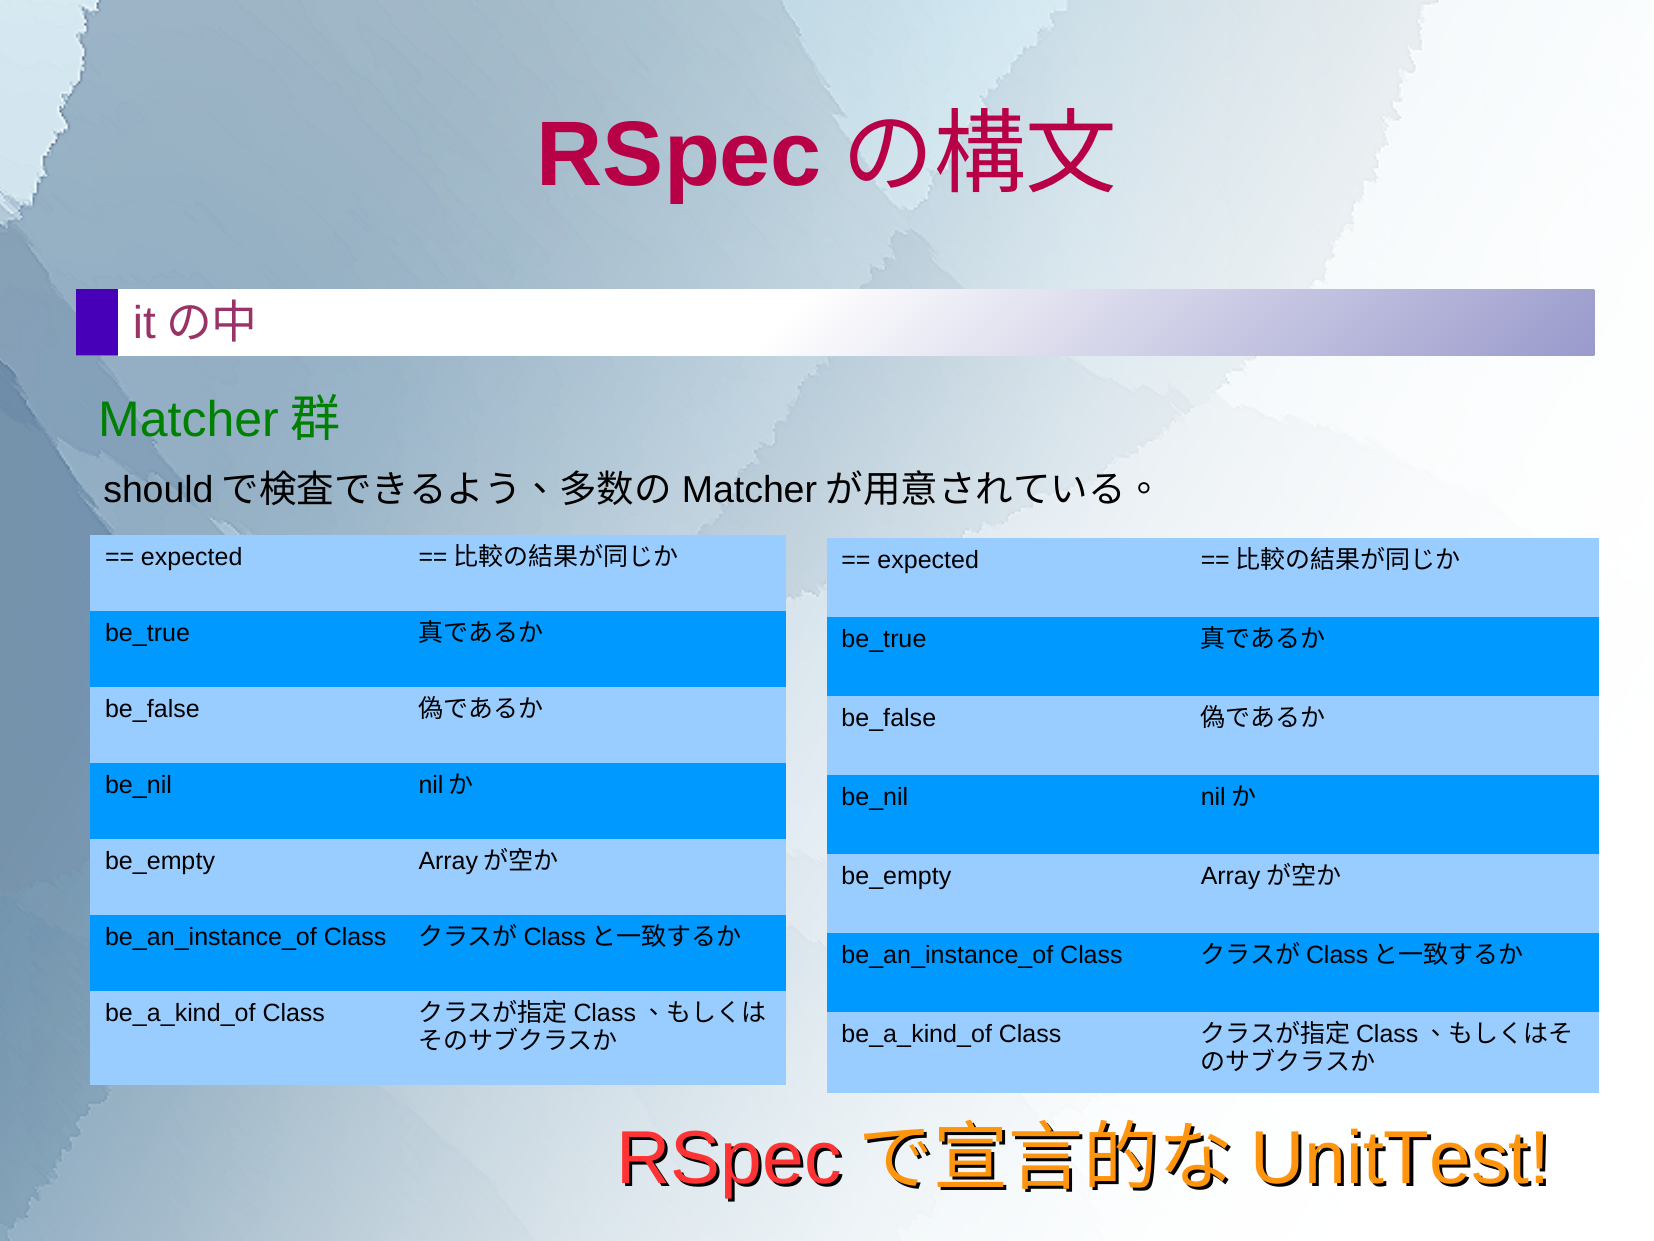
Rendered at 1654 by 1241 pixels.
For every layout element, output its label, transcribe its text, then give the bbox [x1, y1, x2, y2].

table_cell be_false [90, 687, 404, 763]
table_cell be_a_kind_of Class [90, 991, 404, 1085]
table_cell be_empty [827, 854, 1186, 933]
table_header == expected [90, 535, 404, 611]
table_cell クラスがClassと一致するか [404, 915, 786, 991]
table_cell 真であるか [404, 611, 786, 687]
text_box Matcher群 [83, 383, 1093, 455]
table_header == expected [827, 538, 1186, 617]
table_cell be_false [827, 696, 1186, 775]
table_cell be_nil [90, 763, 404, 839]
table_cell 真であるか [1186, 617, 1599, 696]
text_box RSpecで宣言的なUnitTest! [561, 1107, 1566, 1207]
table_cell be_a_kind_of Class [827, 1012, 1186, 1093]
table_cell be_true [90, 611, 404, 687]
table_cell be_true [827, 617, 1186, 696]
table_cell クラスがClassと一致するか [1186, 933, 1599, 1012]
table_cell nilか [1186, 775, 1599, 854]
table_cell クラスが指定Class、もしくはそのサブクラスか [404, 991, 786, 1085]
table_cell be_empty [90, 839, 404, 915]
table_cell be_nil [827, 775, 1186, 854]
table_cell Arrayが空か [1186, 854, 1599, 933]
title RSpecの構文 [83, 57, 1572, 250]
table_cell be_an_instance_of Class [827, 933, 1186, 1012]
table_cell Arrayが空か [404, 839, 786, 915]
picture [0, 0, 1654, 1241]
text_box itの中 [118, 289, 1595, 356]
text_box shouldで検査できるよう、多数のMatcherが用意されている。 [88, 454, 1595, 532]
table_header ==比較の結果が同じか [1186, 538, 1599, 617]
table_cell be_an_instance_of Class [90, 915, 404, 991]
table_cell クラスが指定Class、もしくはそのサブクラスか [1186, 1012, 1599, 1093]
table_cell 偽であるか [1186, 696, 1599, 775]
table_cell 偽であるか [404, 687, 786, 763]
table_cell nilか [404, 763, 786, 839]
table_header ==比較の結果が同じか [404, 535, 786, 611]
